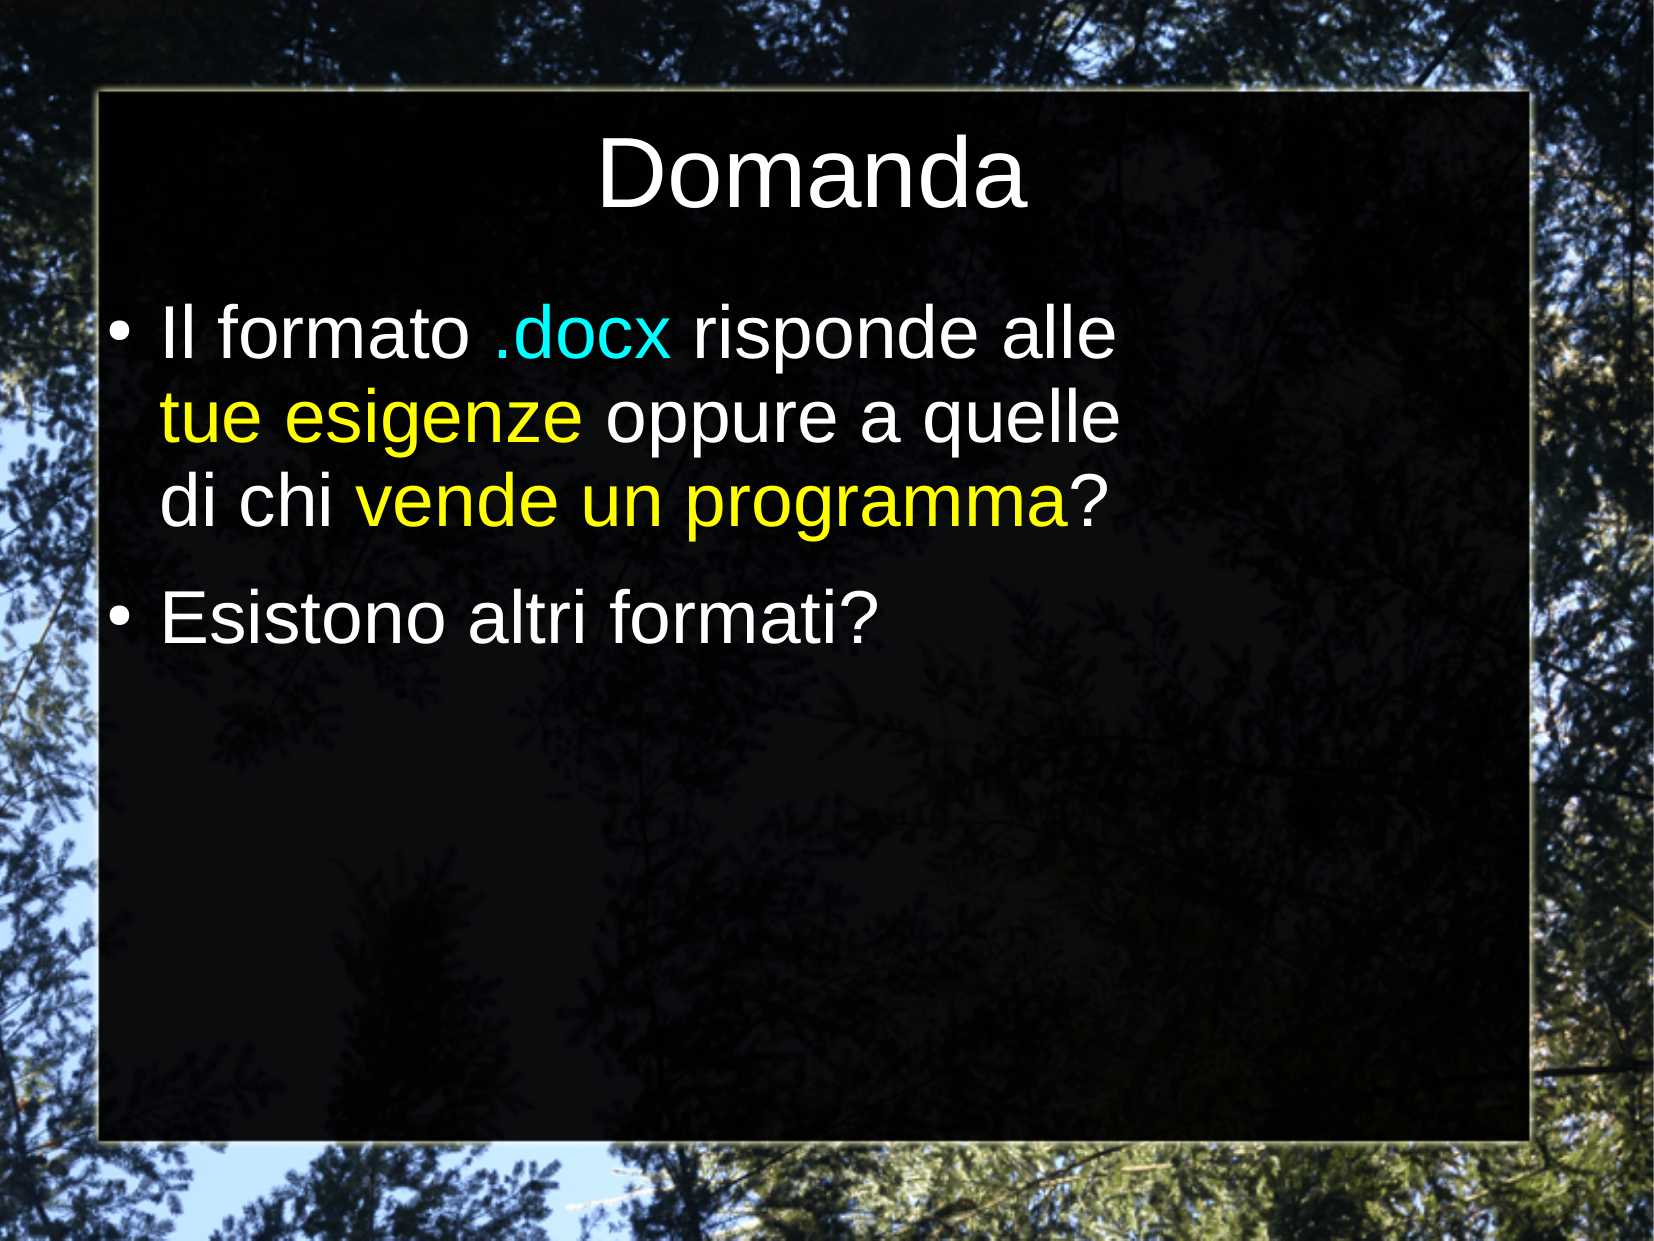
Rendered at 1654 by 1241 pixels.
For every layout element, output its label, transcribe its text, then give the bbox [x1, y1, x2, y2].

list Il formato .docx risponde alle tue esigenze oppure a quelle di chi vende un programma? Esistono altri formati? [88, 290, 1126, 1010]
title Domanda [88, 88, 1536, 257]
picture [0, 0, 1654, 1241]
